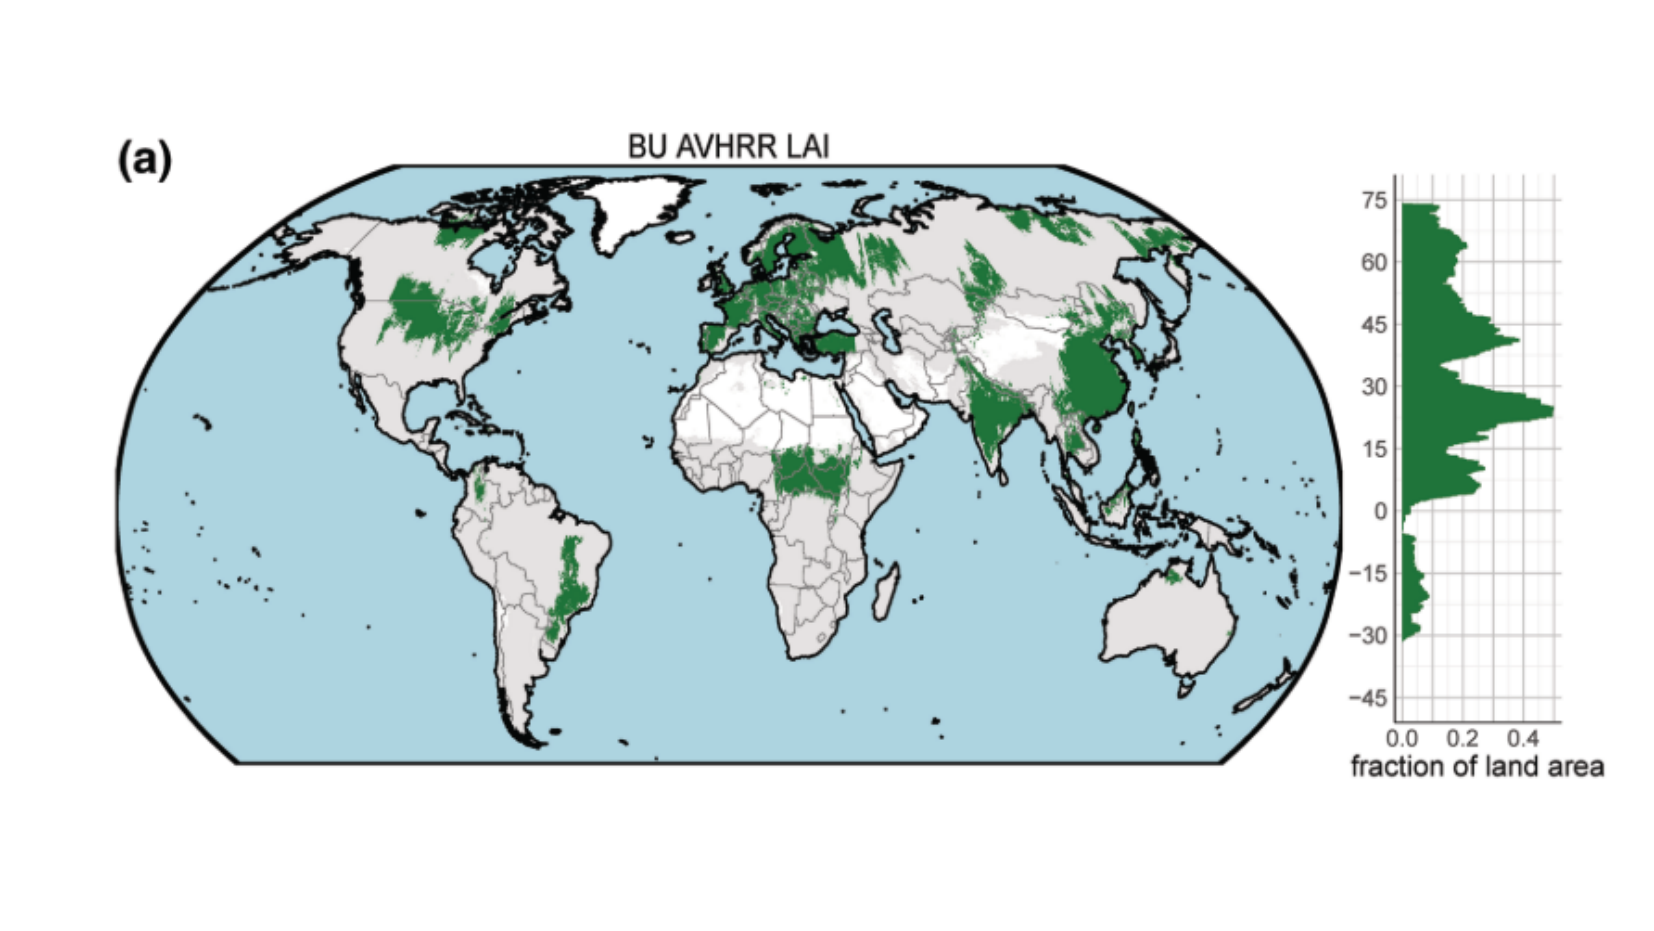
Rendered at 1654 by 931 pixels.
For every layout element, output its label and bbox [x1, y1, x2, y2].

picture [6, 94, 1654, 842]
